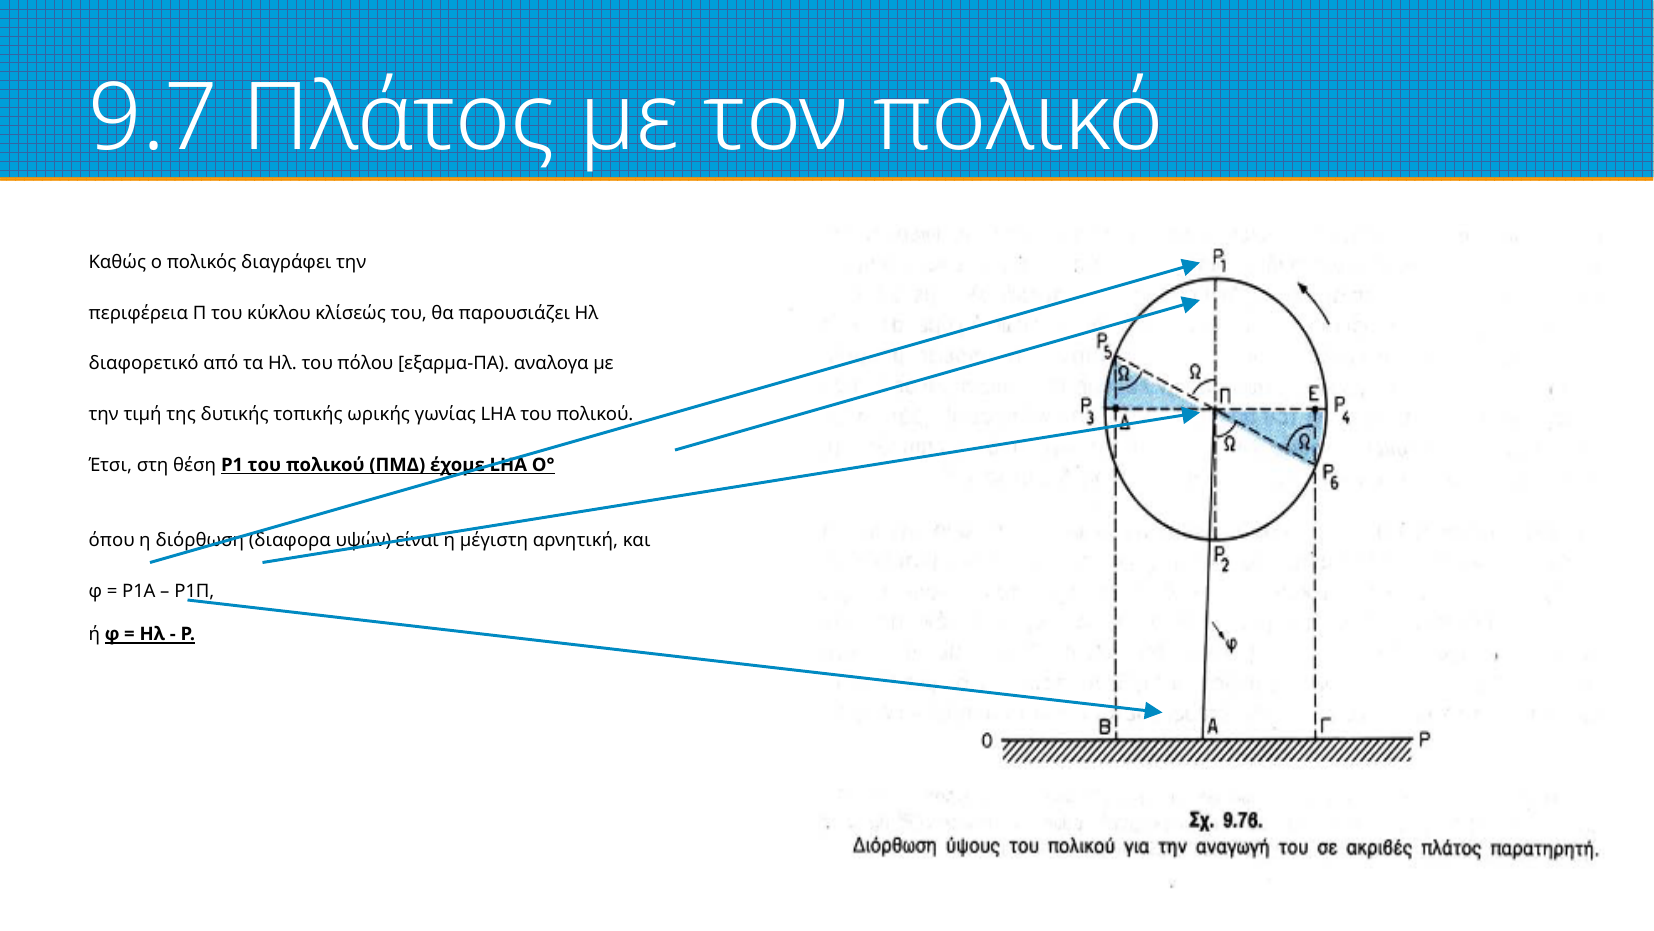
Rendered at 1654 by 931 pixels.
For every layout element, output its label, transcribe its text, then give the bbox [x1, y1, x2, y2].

picture [787, 224, 1613, 901]
list Καθώς ο πολικός διαγράφει την περιφέρεια Π του κύκλου κλίσεώς του, θα παρουσιάζει Ηλ διαφορετικό από τα Ηλ. του πόλου [εξαρμα-ΠΑ). αναλογα με την τιμή της δυτικής τοπικής ωρικής γωνίας LΗΑ του πολικού. Έτσι, στη θέση Ρ1 του πολικού (ΠΜΔ) έχομε LΗΑ Ο° όπου η διόρθωση (διαφορα υψών) είναι η μέγιστη αρνητική, και φ = Ρ1Α – Ρ1Π, ή φ = Ηλ - Ρ. [88, 249, 787, 826]
title 9.7 Πλάτος με τον πολικό [88, 14, 1565, 178]
